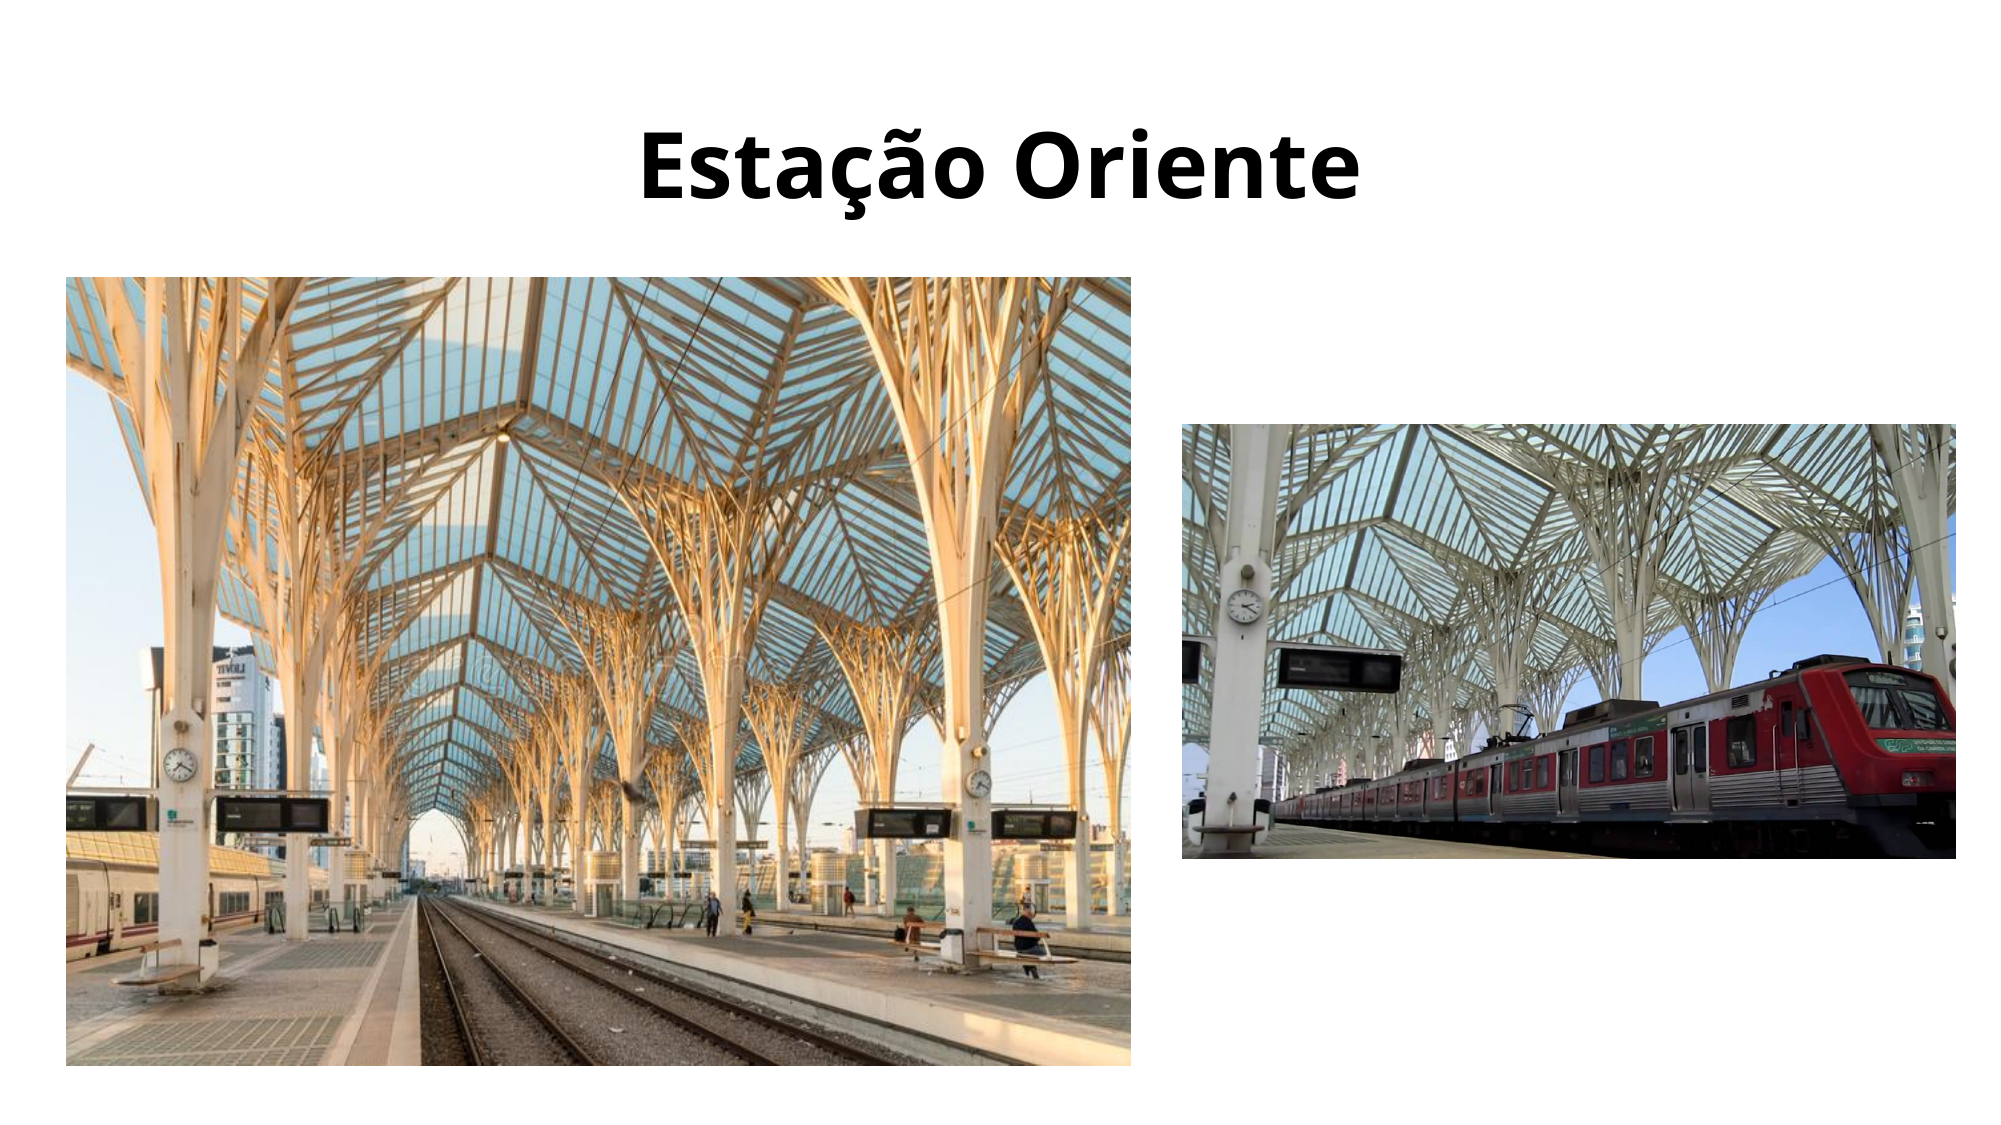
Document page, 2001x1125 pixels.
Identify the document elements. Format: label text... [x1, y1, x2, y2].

picture [1182, 424, 1956, 859]
picture [66, 277, 1131, 1066]
title Estação Oriente [137, 59, 1863, 278]
